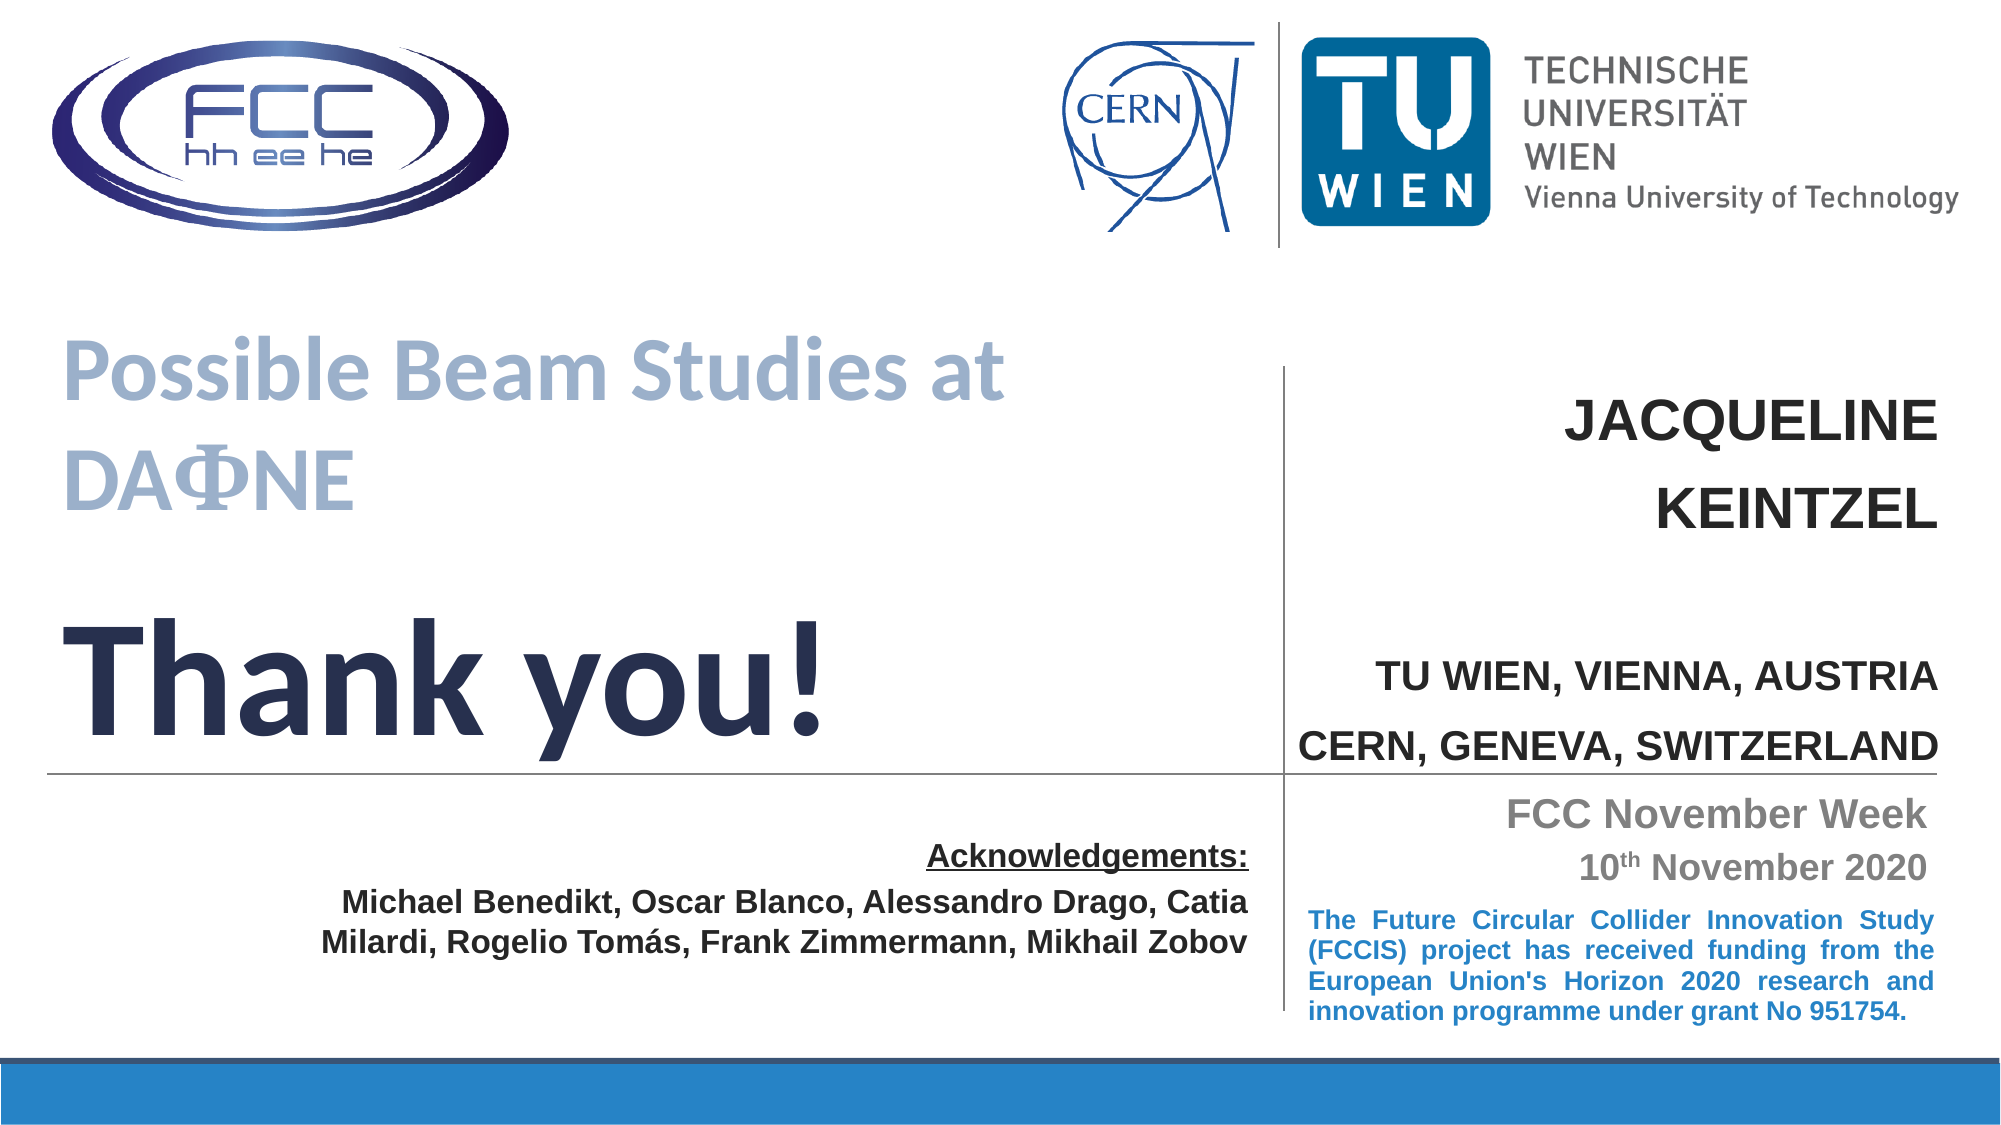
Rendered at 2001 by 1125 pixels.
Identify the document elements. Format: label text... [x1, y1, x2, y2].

picture [1054, 37, 1278, 236]
picture [1280, 35, 1961, 236]
text_box Possible Beam Studies at DAΦNE [47, 301, 1241, 561]
text_box FCC November Week 10th November 2020 [1357, 779, 1943, 897]
text_box Acknowledgements: Michael Benedikt, Oscar Blanco, Alessandro Drago, Catia Milardi, Rogelio Tomás, Frank Zimmermann, Mikhail Zobov [35, 826, 1264, 1016]
text_box The Future Circular Collider Innovation Study (FCCIS) project has received funding from the European Union's Horizon 2020 research and innovation programme under grant No 951754. [1293, 897, 1949, 1040]
text_box JACQUELINE KEINTZEL TU Wien, VienNa, Austria CERN, Geneva, Switzerland [1267, 383, 1955, 748]
picture [40, 36, 519, 236]
text_box Thank you! [47, 561, 1291, 815]
